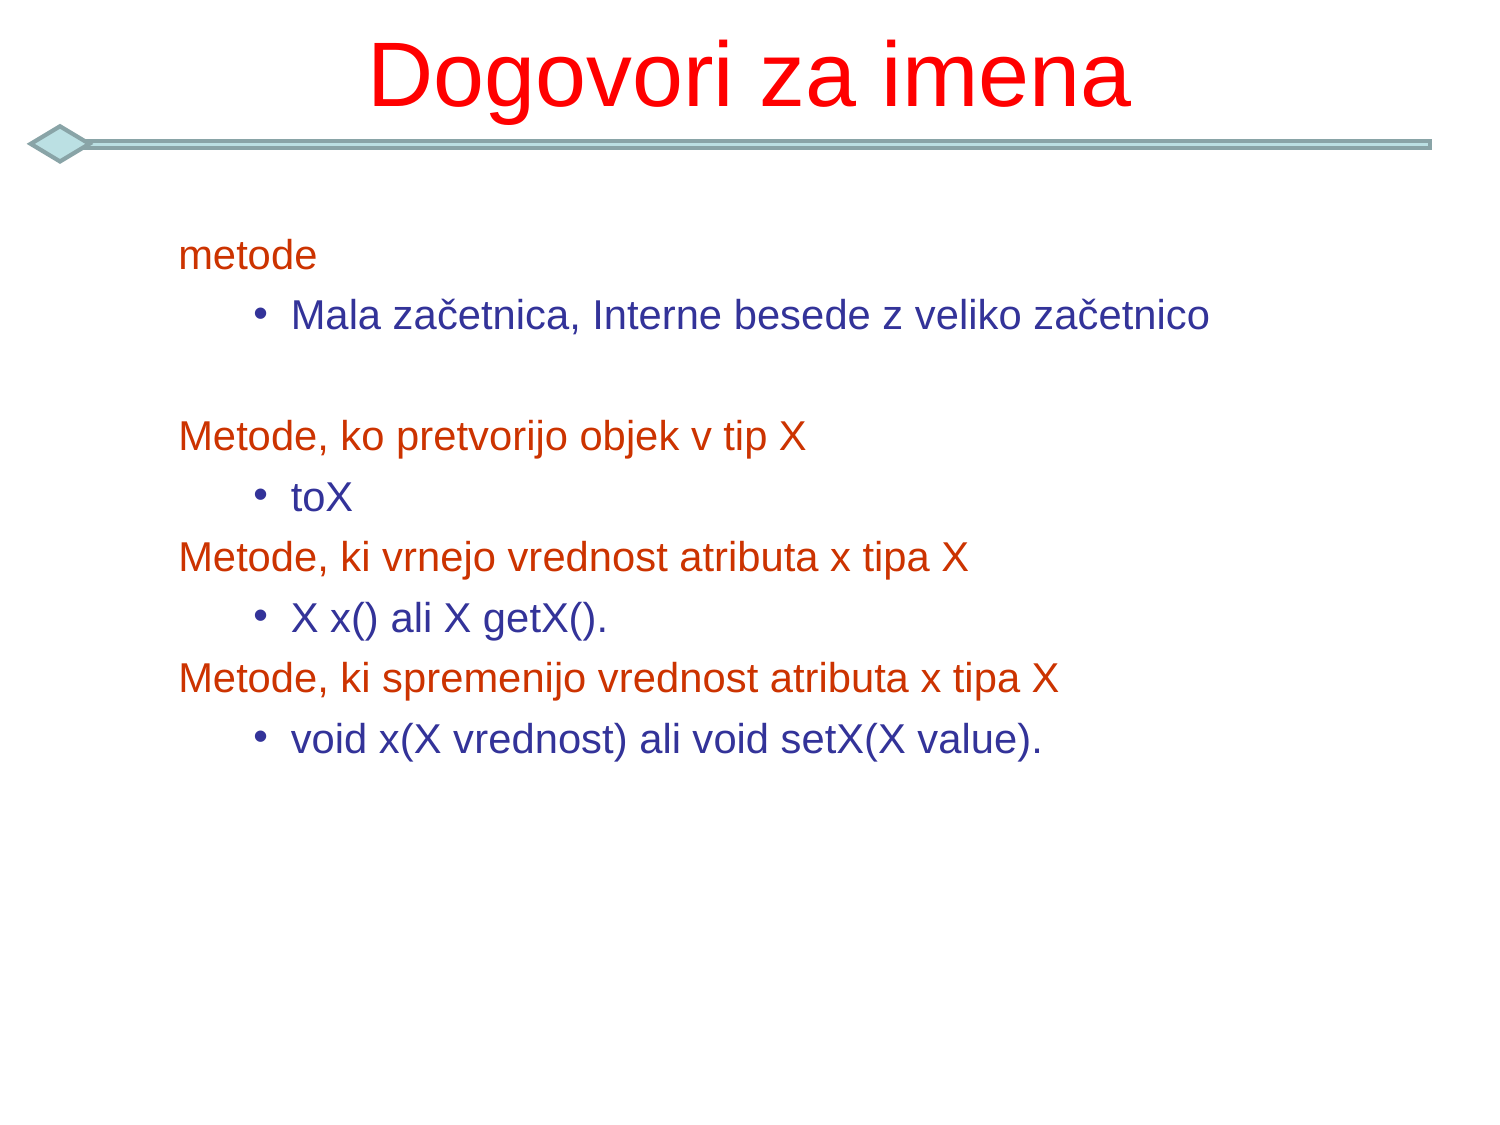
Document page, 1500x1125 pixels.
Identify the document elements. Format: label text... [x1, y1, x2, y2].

list metode Mala začetnica, Interne besede z veliko začetnico Metode, ko pretvorijo objek v tip X toX Metode, ki vrnejo vrednost atributa x tipa X X x() ali X getX(). Metode, ki spremenijo vrednost atributa x tipa X void x(X vrednost) ali void setX(X value). [88, 219, 1464, 1021]
title Dogovori za imena [75, 0, 1426, 141]
